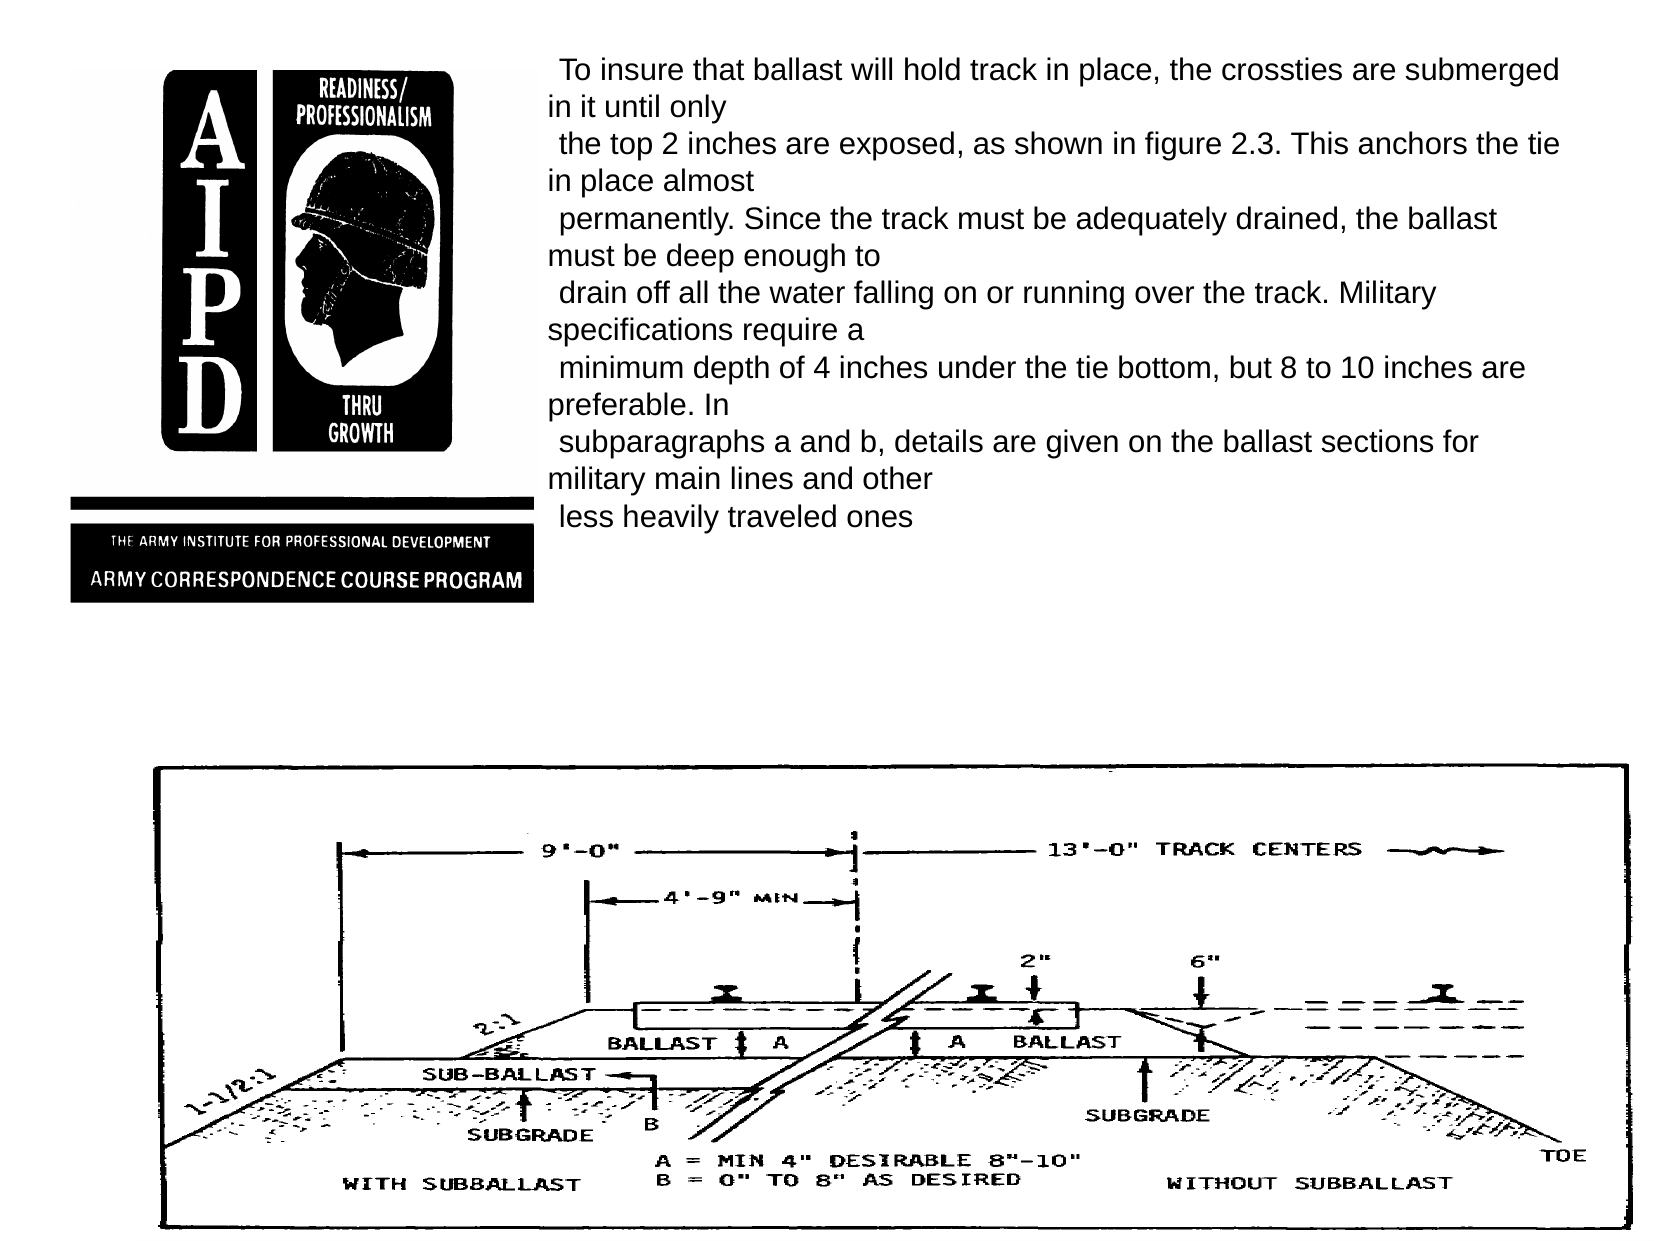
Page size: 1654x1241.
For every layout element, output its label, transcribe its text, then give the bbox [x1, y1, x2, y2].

picture [68, 68, 538, 607]
picture [135, 757, 1654, 1241]
text_box To insure that ballast will hold track in place, the crossties are submerged in it until only the top 2 inches are exposed, as shown in figure 2.3. This anchors the tie in place almost permanently. Since the track must be adequately drained, the ballast must be deep enough to drain off all the water falling on or running over the track. Military specifications require a minimum depth of 4 inches under the tie bottom, but 8 to 10 inches are preferable. In subparagraphs a and b, details are given on the ballast sections for military main lines and other less heavily traveled ones [532, 41, 1580, 542]
